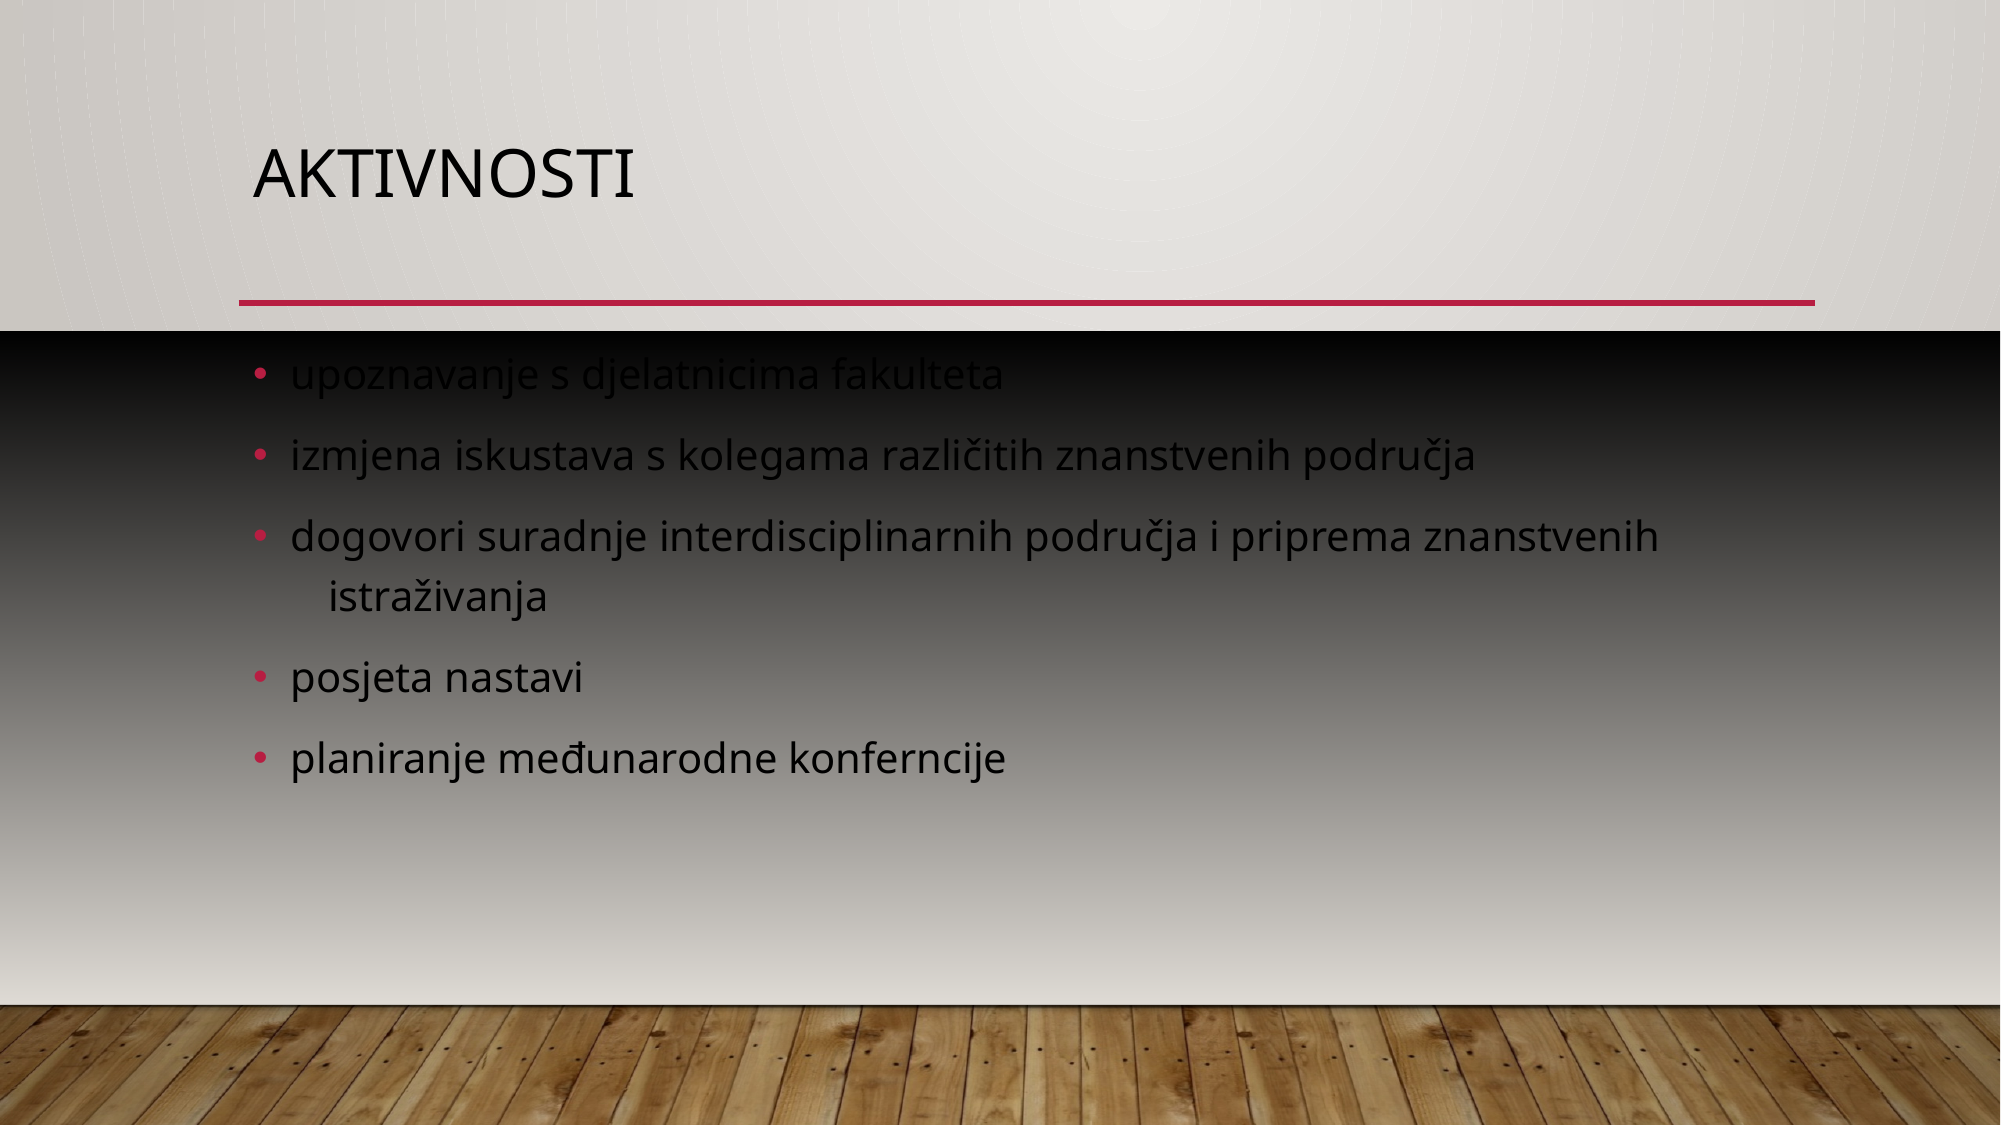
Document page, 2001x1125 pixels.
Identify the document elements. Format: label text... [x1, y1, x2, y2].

title Aktivnosti [238, 131, 1814, 305]
list upoznavanje s djelatnicima fakulteta izmjena iskustava s kolegama različitih znanstvenih područja dogovori suradnje interdisciplinarnih područja i priprema znanstvenih istraživanja posjeta nastavi planiranje međunarodne konferncije [238, 330, 1814, 897]
